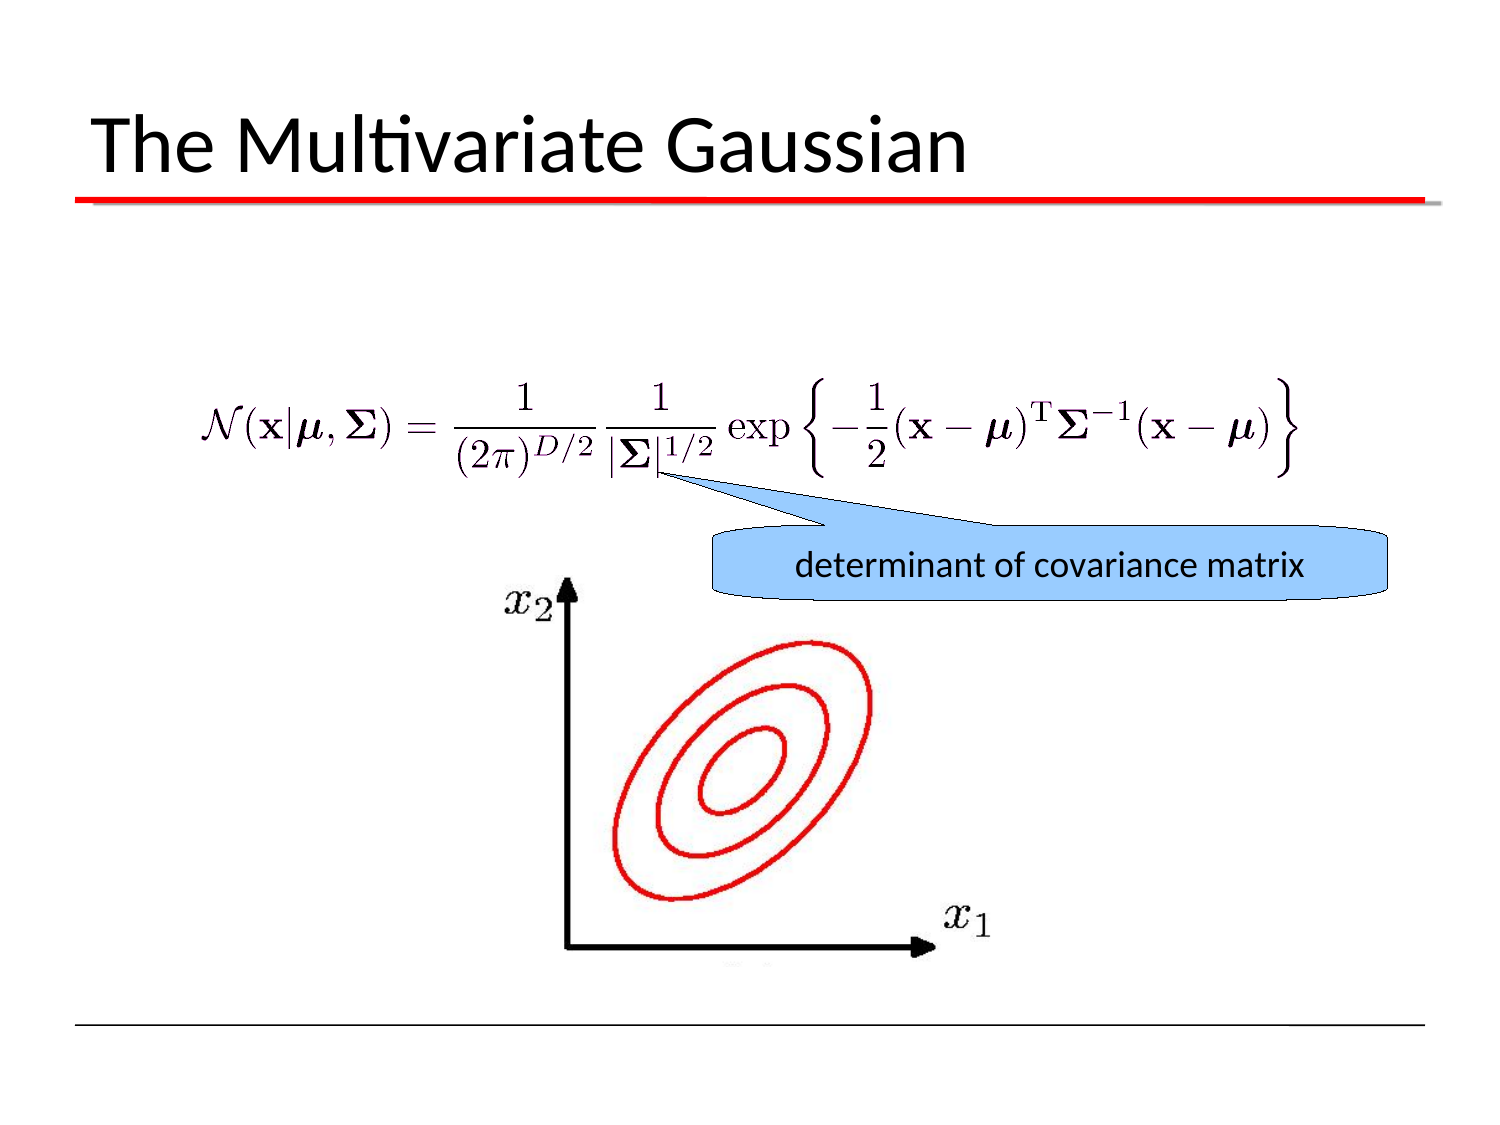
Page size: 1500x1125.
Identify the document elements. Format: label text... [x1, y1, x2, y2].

text_box determinant of covariance matrix [658, 472, 1388, 601]
title The Multivariate Gaussian [75, 45, 1426, 233]
picture [200, 374, 1300, 479]
text_box [495, 575, 1000, 967]
